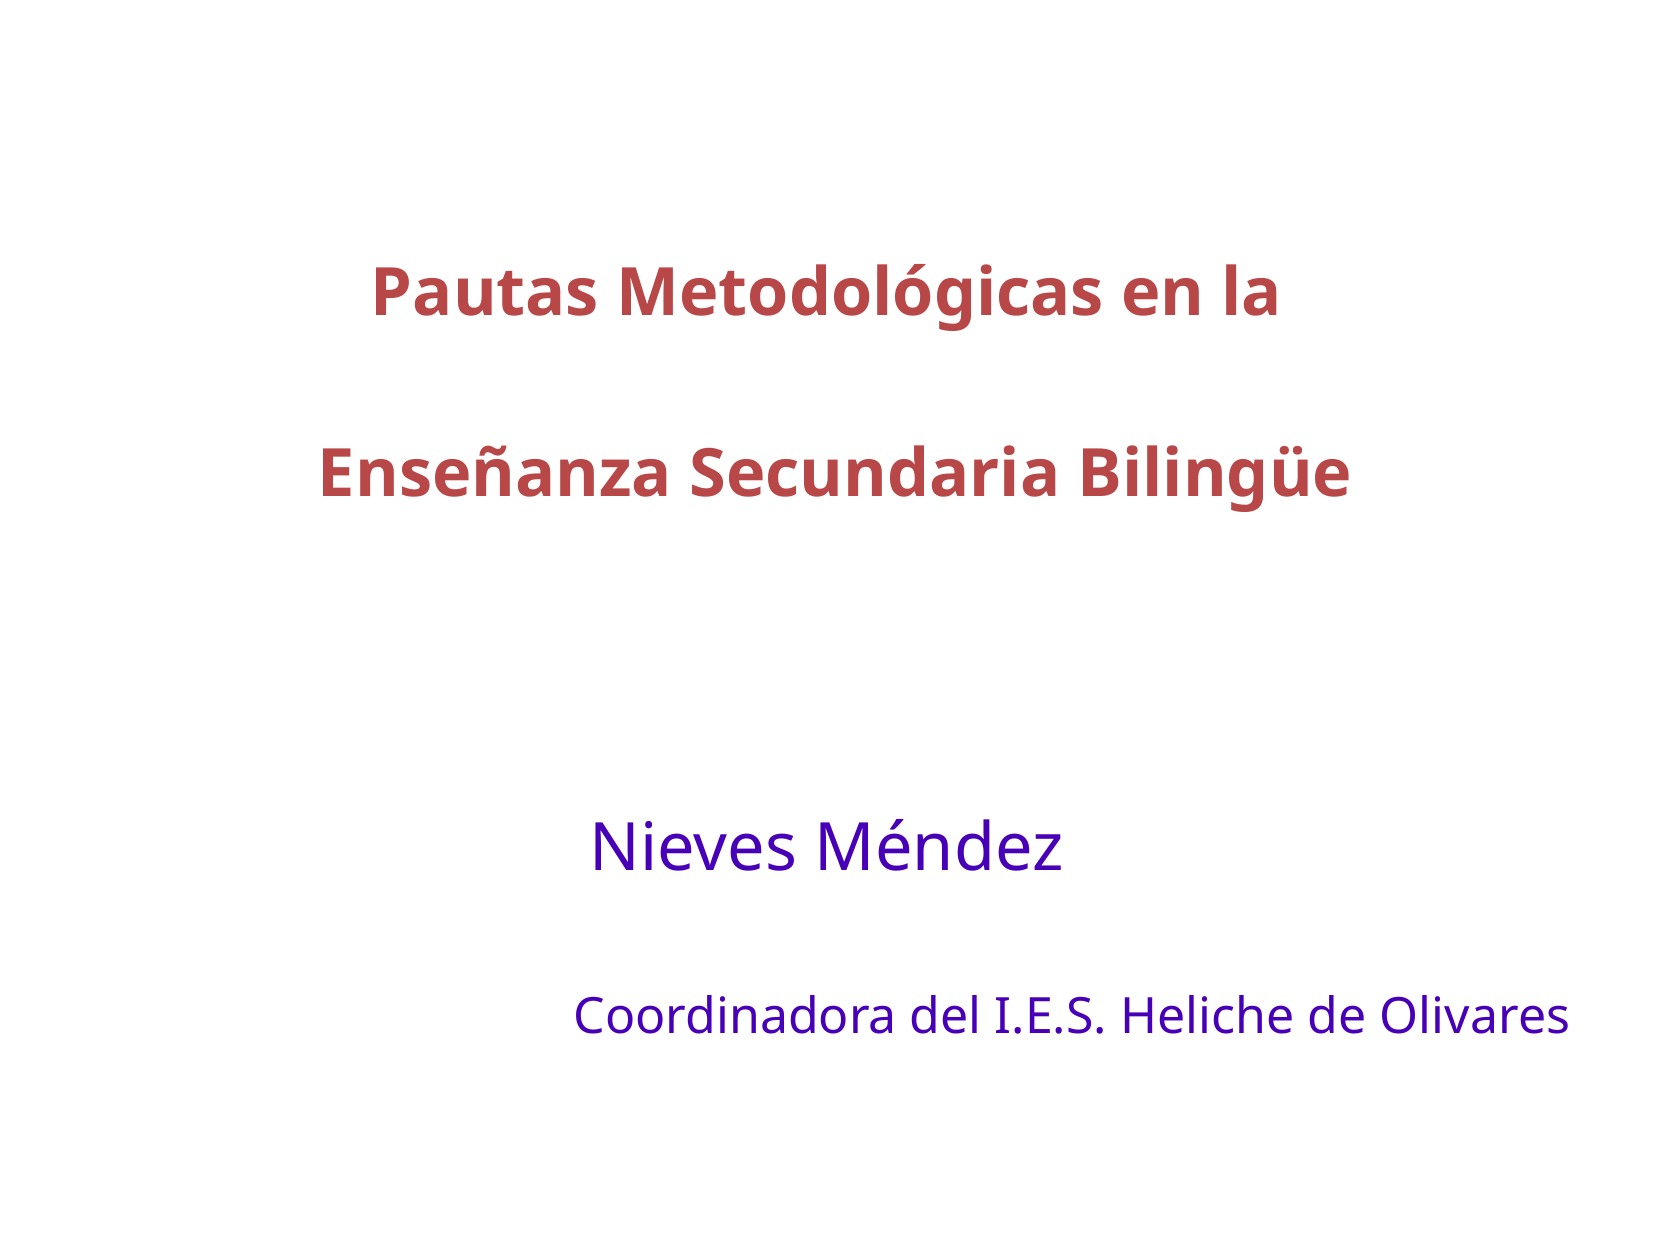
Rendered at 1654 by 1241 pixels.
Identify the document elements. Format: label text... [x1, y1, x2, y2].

subtitle Nieves Méndez Coordinadora del I.E.S. Heliche de Olivares [82, 322, 1571, 1077]
title Pautas Metodológicas en la Enseñanza Secundaria Bilingüe [82, 0, 1571, 322]
